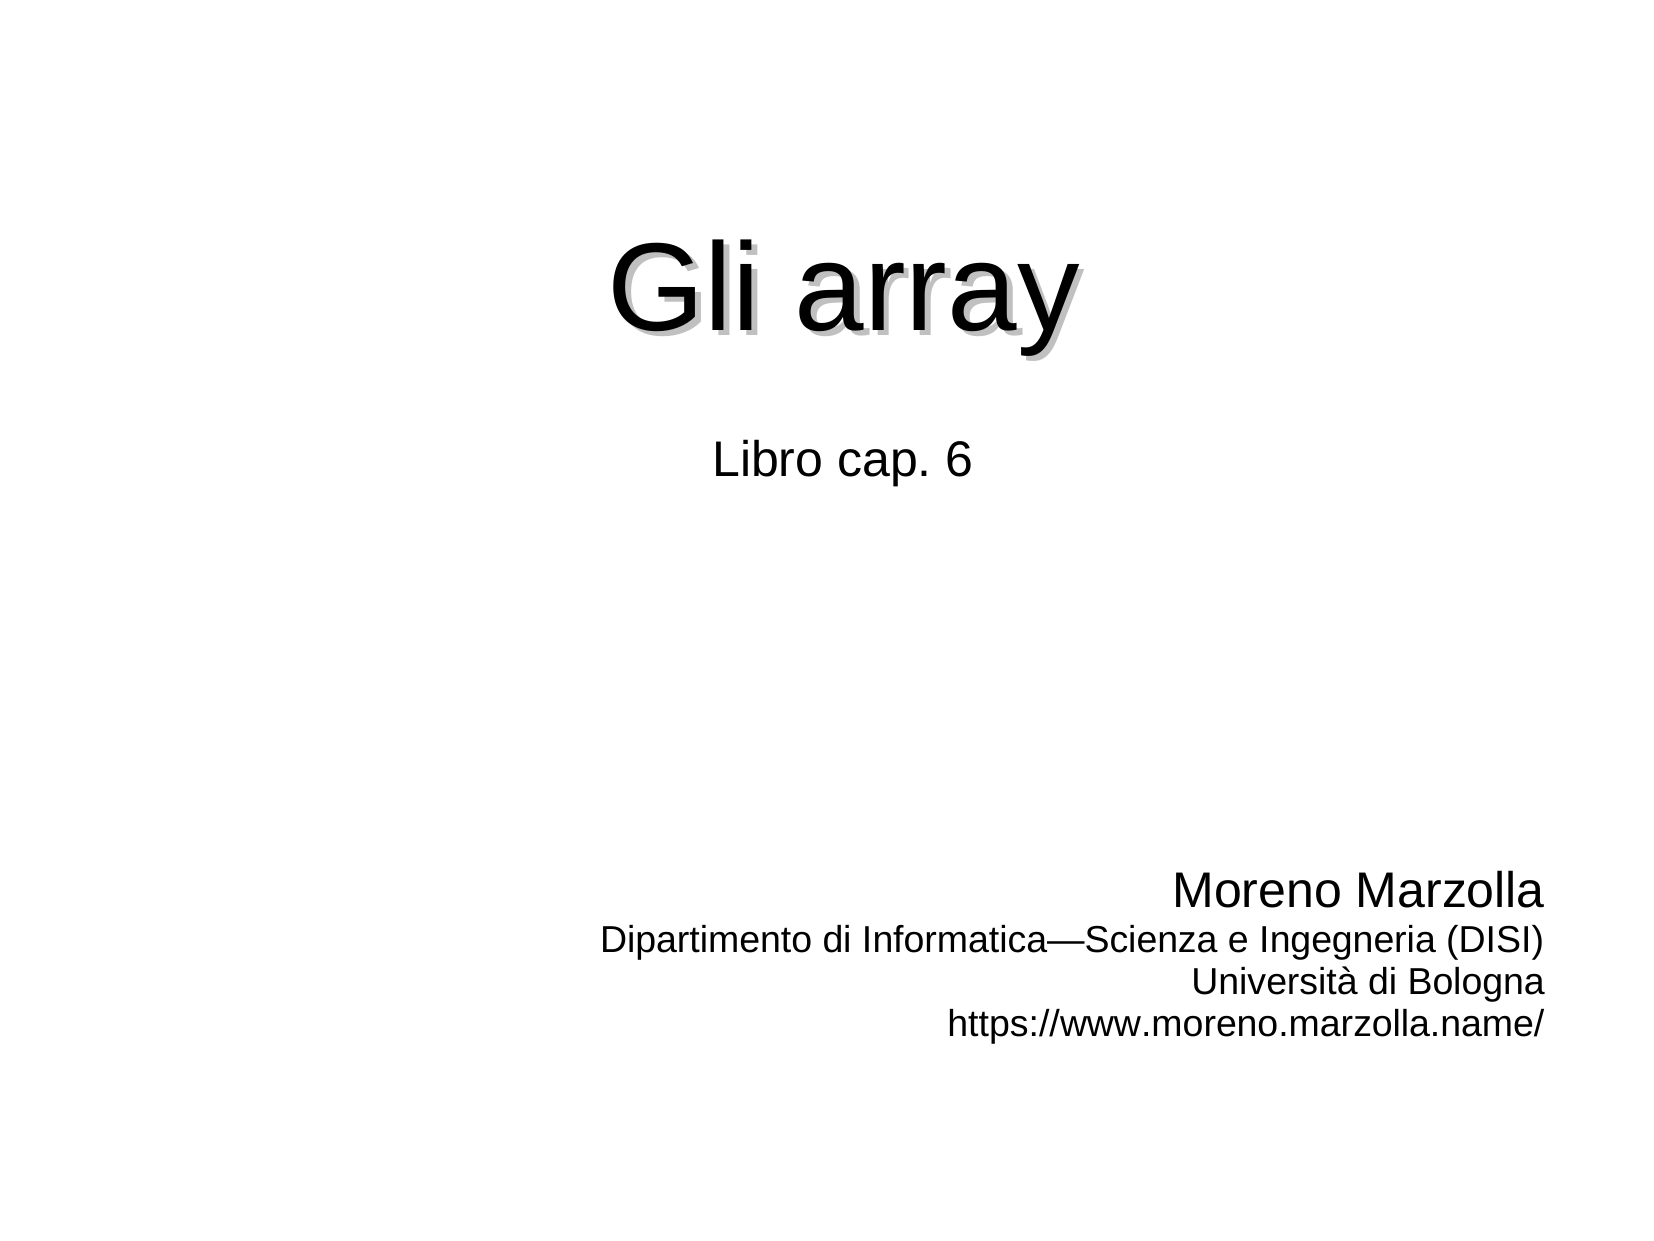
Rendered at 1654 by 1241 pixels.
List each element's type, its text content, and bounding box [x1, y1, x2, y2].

text_box Moreno Marzolla Dipartimento di Informatica—Scienza e Ingegneria (DISI) Università di Bologna https://www.moreno.marzolla.name/ [600, 862, 1545, 1045]
text_box Libro cap. 6 [712, 431, 974, 488]
text_box Gli array [75, 147, 1613, 426]
